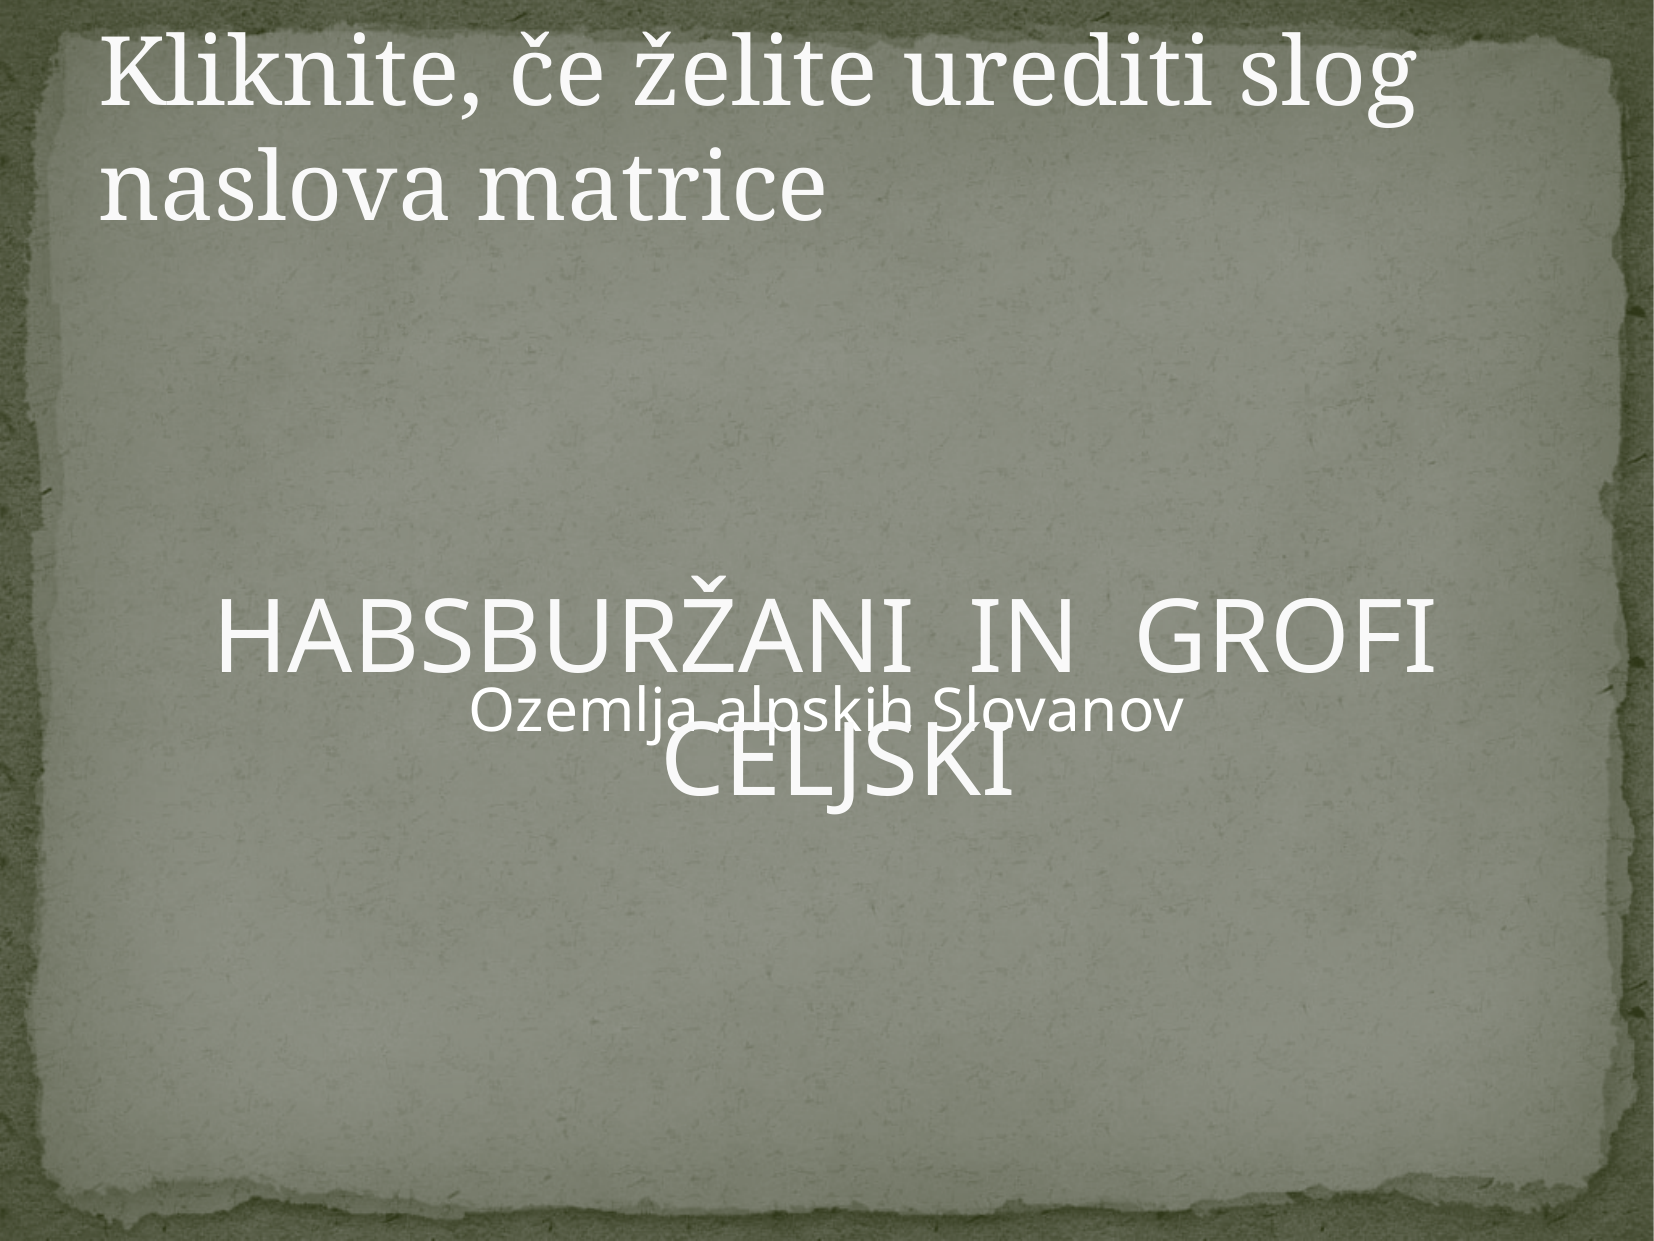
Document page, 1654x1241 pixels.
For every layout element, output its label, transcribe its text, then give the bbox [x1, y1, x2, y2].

text_box HABSBURŽANI IN GROFI CELJSKI [94, 194, 1583, 550]
text_box Ozemlja alpskih Slovanov [82, 490, 1571, 1199]
picture [0, 0, 1654, 1241]
